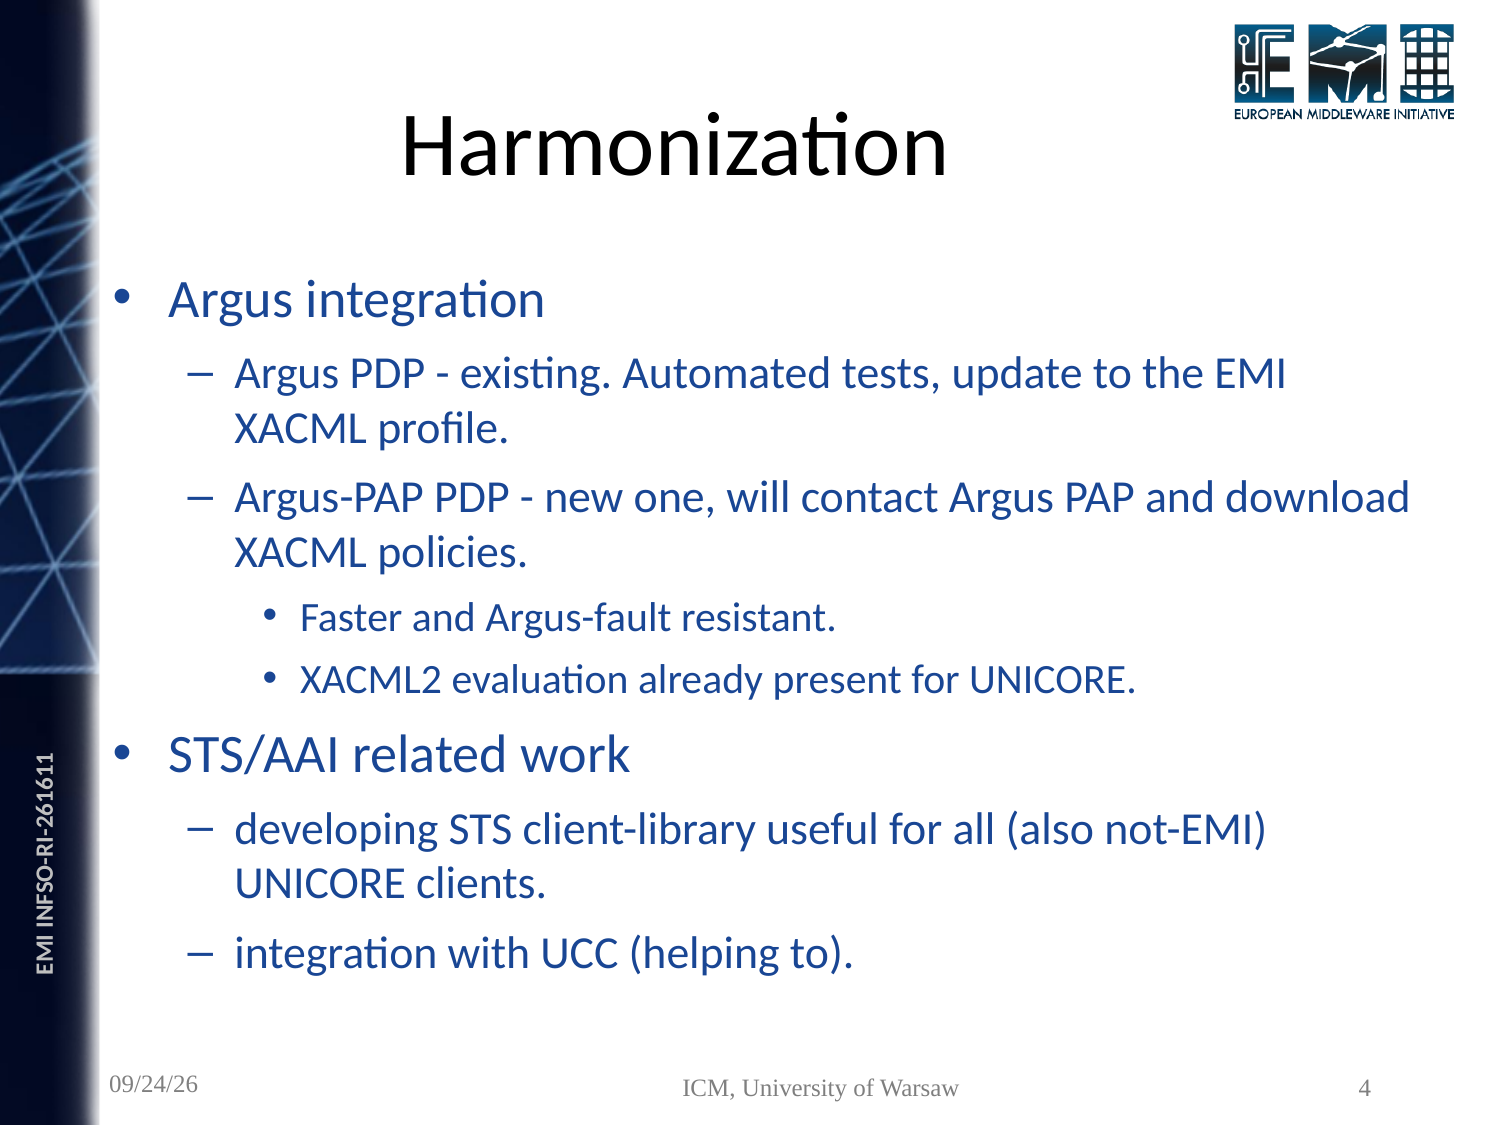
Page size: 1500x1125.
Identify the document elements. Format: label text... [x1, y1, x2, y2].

list Argus integration Argus PDP - existing. Automated tests, update to the EMI XACML profile. Argus-PAP PDP - new one, will contact Argus PAP and download XACML policies. Faster and Argus-fault resistant. XACML2 evaluation already present for UNICORE. STS/AAI related work developing STS client-library useful for all (also not-EMI) UNICORE clients. integration with UCC (helping to). [112, 263, 1425, 991]
picture [0, 0, 111, 1125]
title Harmonization [112, 52, 1238, 226]
picture [1185, 8, 1500, 140]
